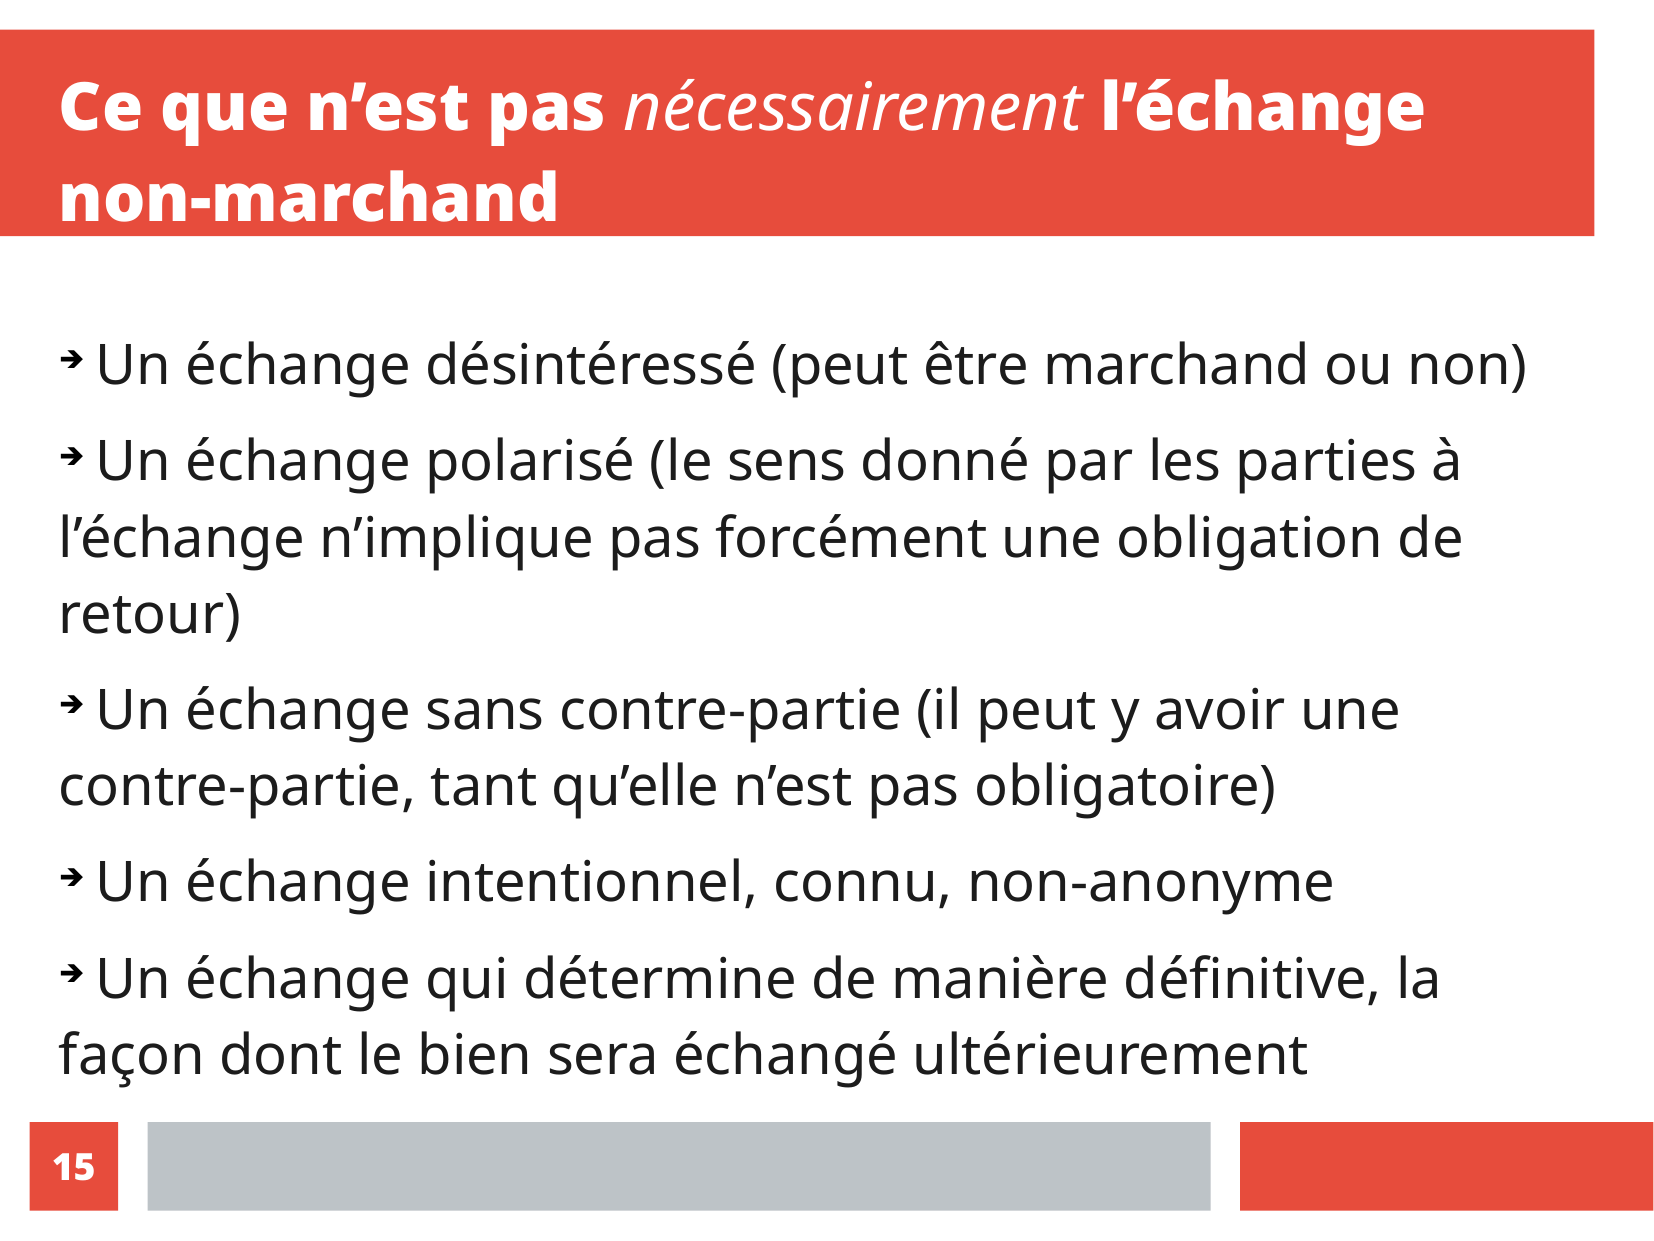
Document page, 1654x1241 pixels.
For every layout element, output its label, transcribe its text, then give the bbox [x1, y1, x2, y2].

list Un échange désintéressé (peut être marchand ou non) Un échange polarisé (le sens donné par les parties à l’échange n’implique pas forcément une obligation de retour) Un échange sans contre-partie (il peut y avoir une contre-partie, tant qu’elle n’est pas obligatoire) Un échange intentionnel, connu, non-anonyme Un échange qui détermine de manière définitive, la façon dont le bien sera échangé ultérieurement [59, 324, 1565, 1093]
title Ce que n’est pas nécessairement l’échange non-marchand [59, 59, 1595, 207]
